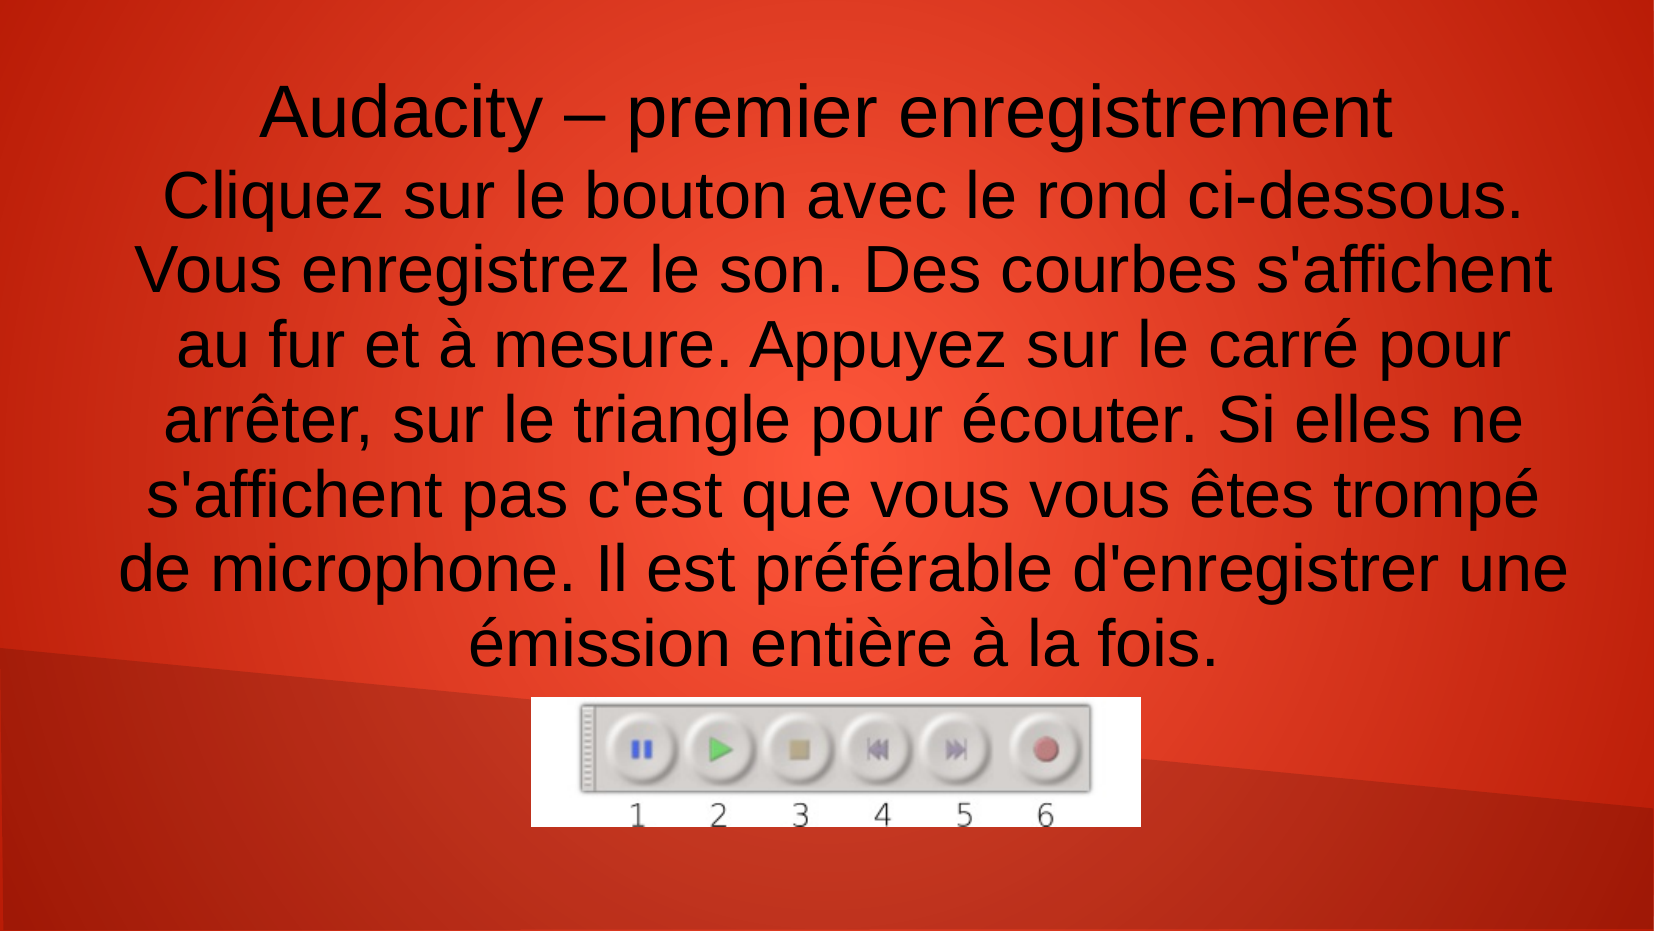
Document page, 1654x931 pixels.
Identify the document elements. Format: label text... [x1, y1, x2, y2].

picture [531, 697, 1141, 827]
subtitle Cliquez sur le bouton avec le rond ci-dessous. Vous enregistrez le son. Des courbes s'affichent au fur et à mesure. Appuyez sur le carré pour arrêter, sur le triangle pour écouter. Si elles ne s'affichent pas c'est que vous vous êtes trompé de microphone. Il est préférable d'enregistrer une émission entière à la fois. [118, 157, 1571, 682]
title Audacity – premier enregistrement [82, 35, 1571, 189]
